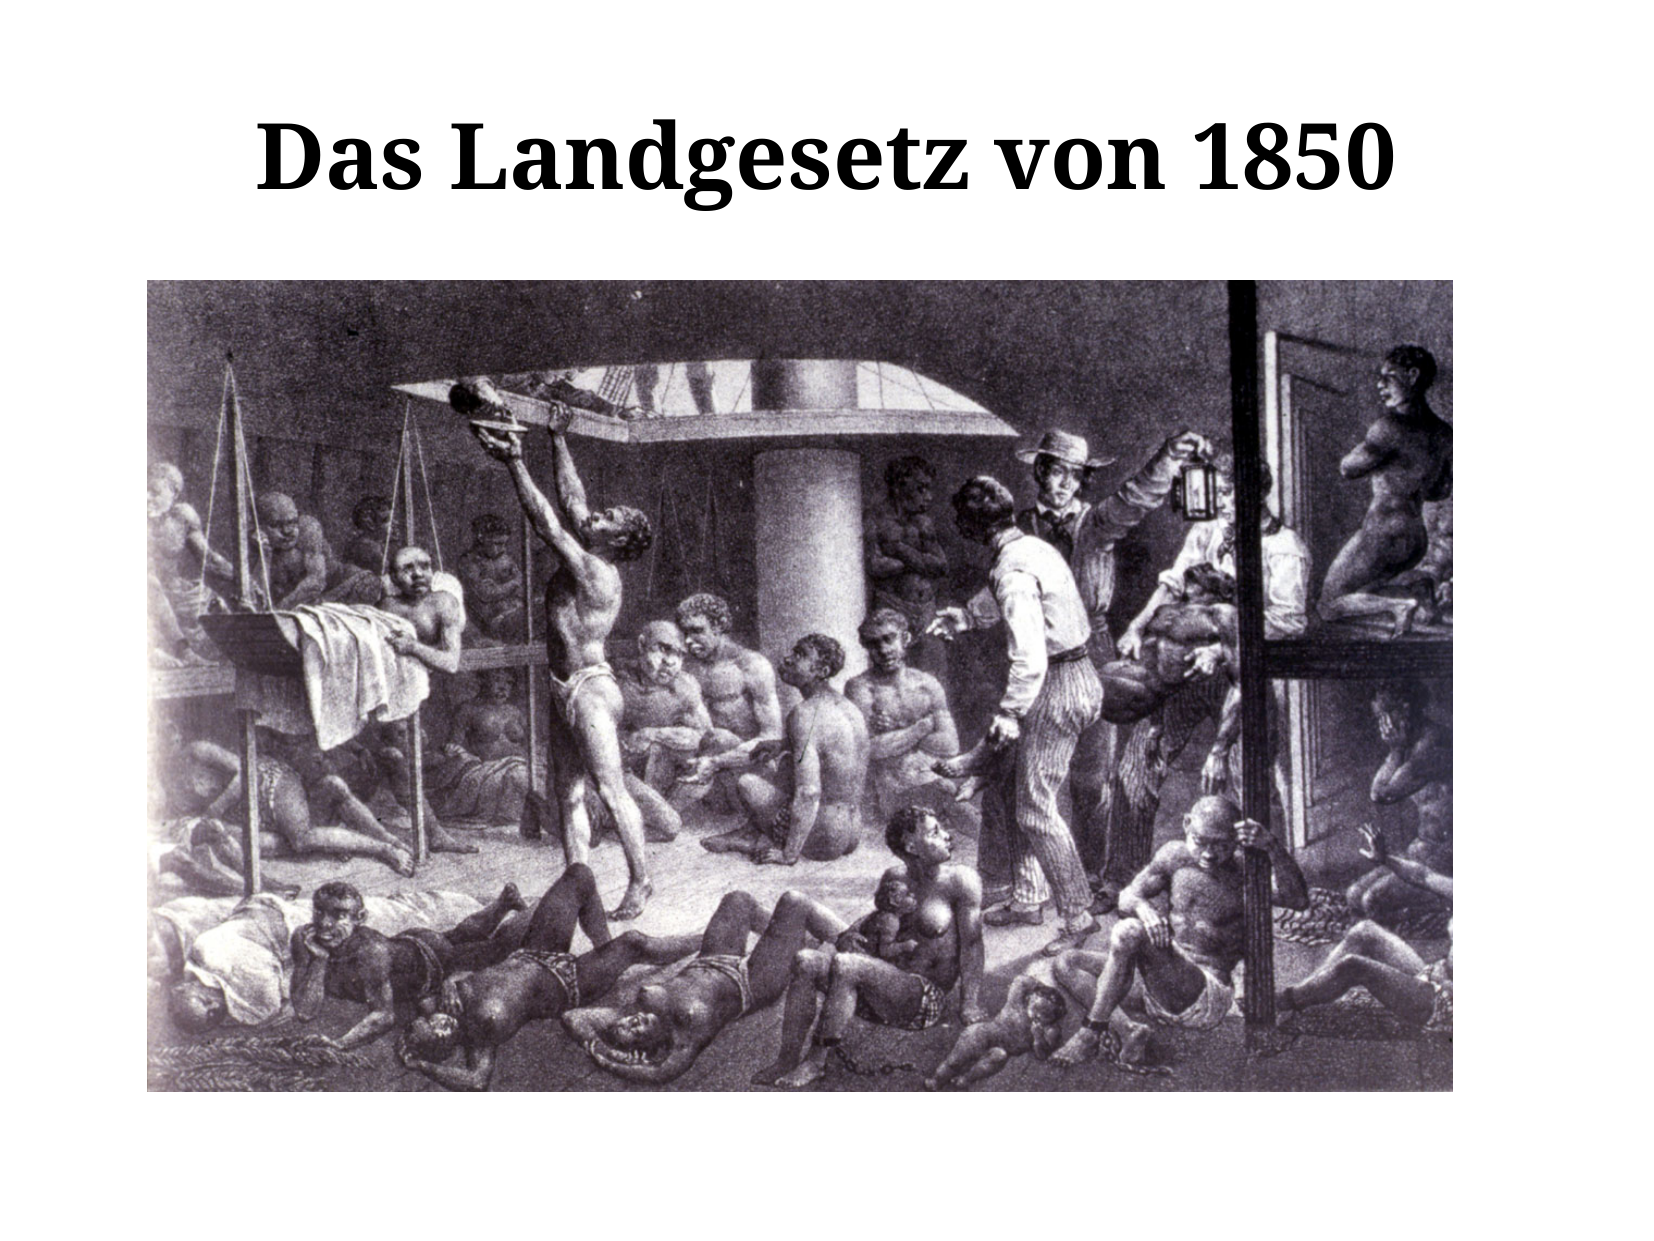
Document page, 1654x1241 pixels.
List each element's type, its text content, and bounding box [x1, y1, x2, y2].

title Das Landgesetz von 1850 [82, 97, 1571, 209]
picture [147, 280, 1453, 1092]
